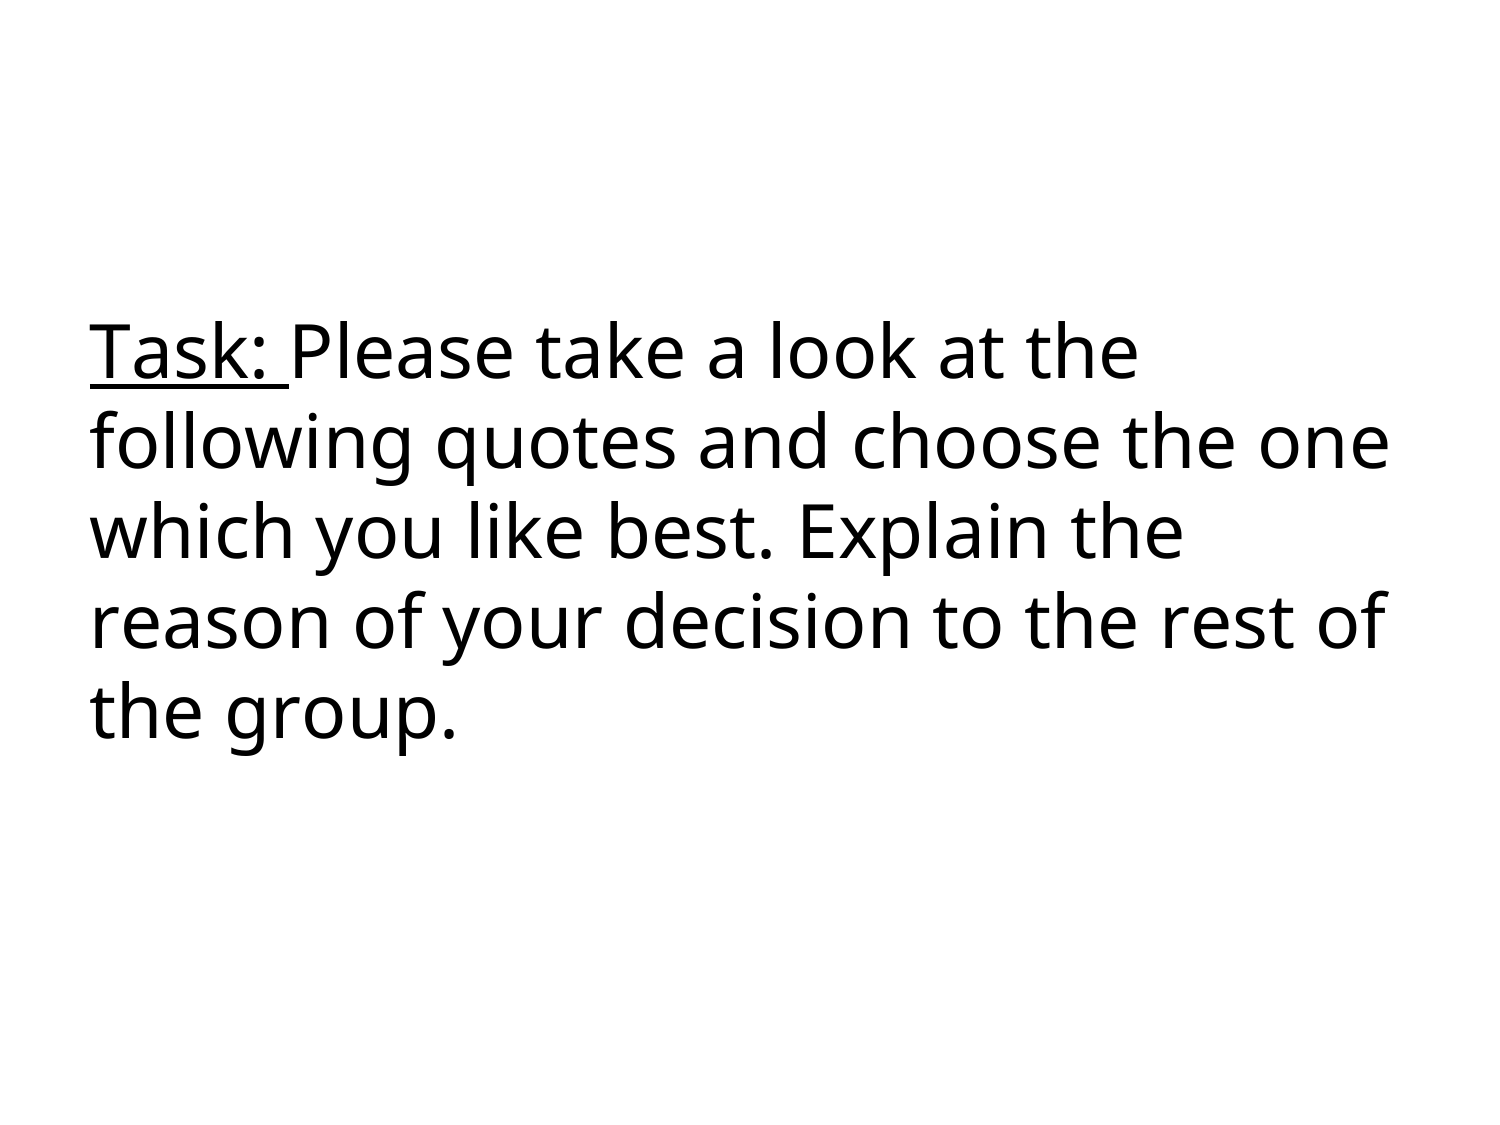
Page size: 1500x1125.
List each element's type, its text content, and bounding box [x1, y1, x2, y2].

title Task: Please take a look at the following quotes and choose the one which you like best. Explain the reason of your decision to the rest of the group. [75, 295, 1426, 637]
